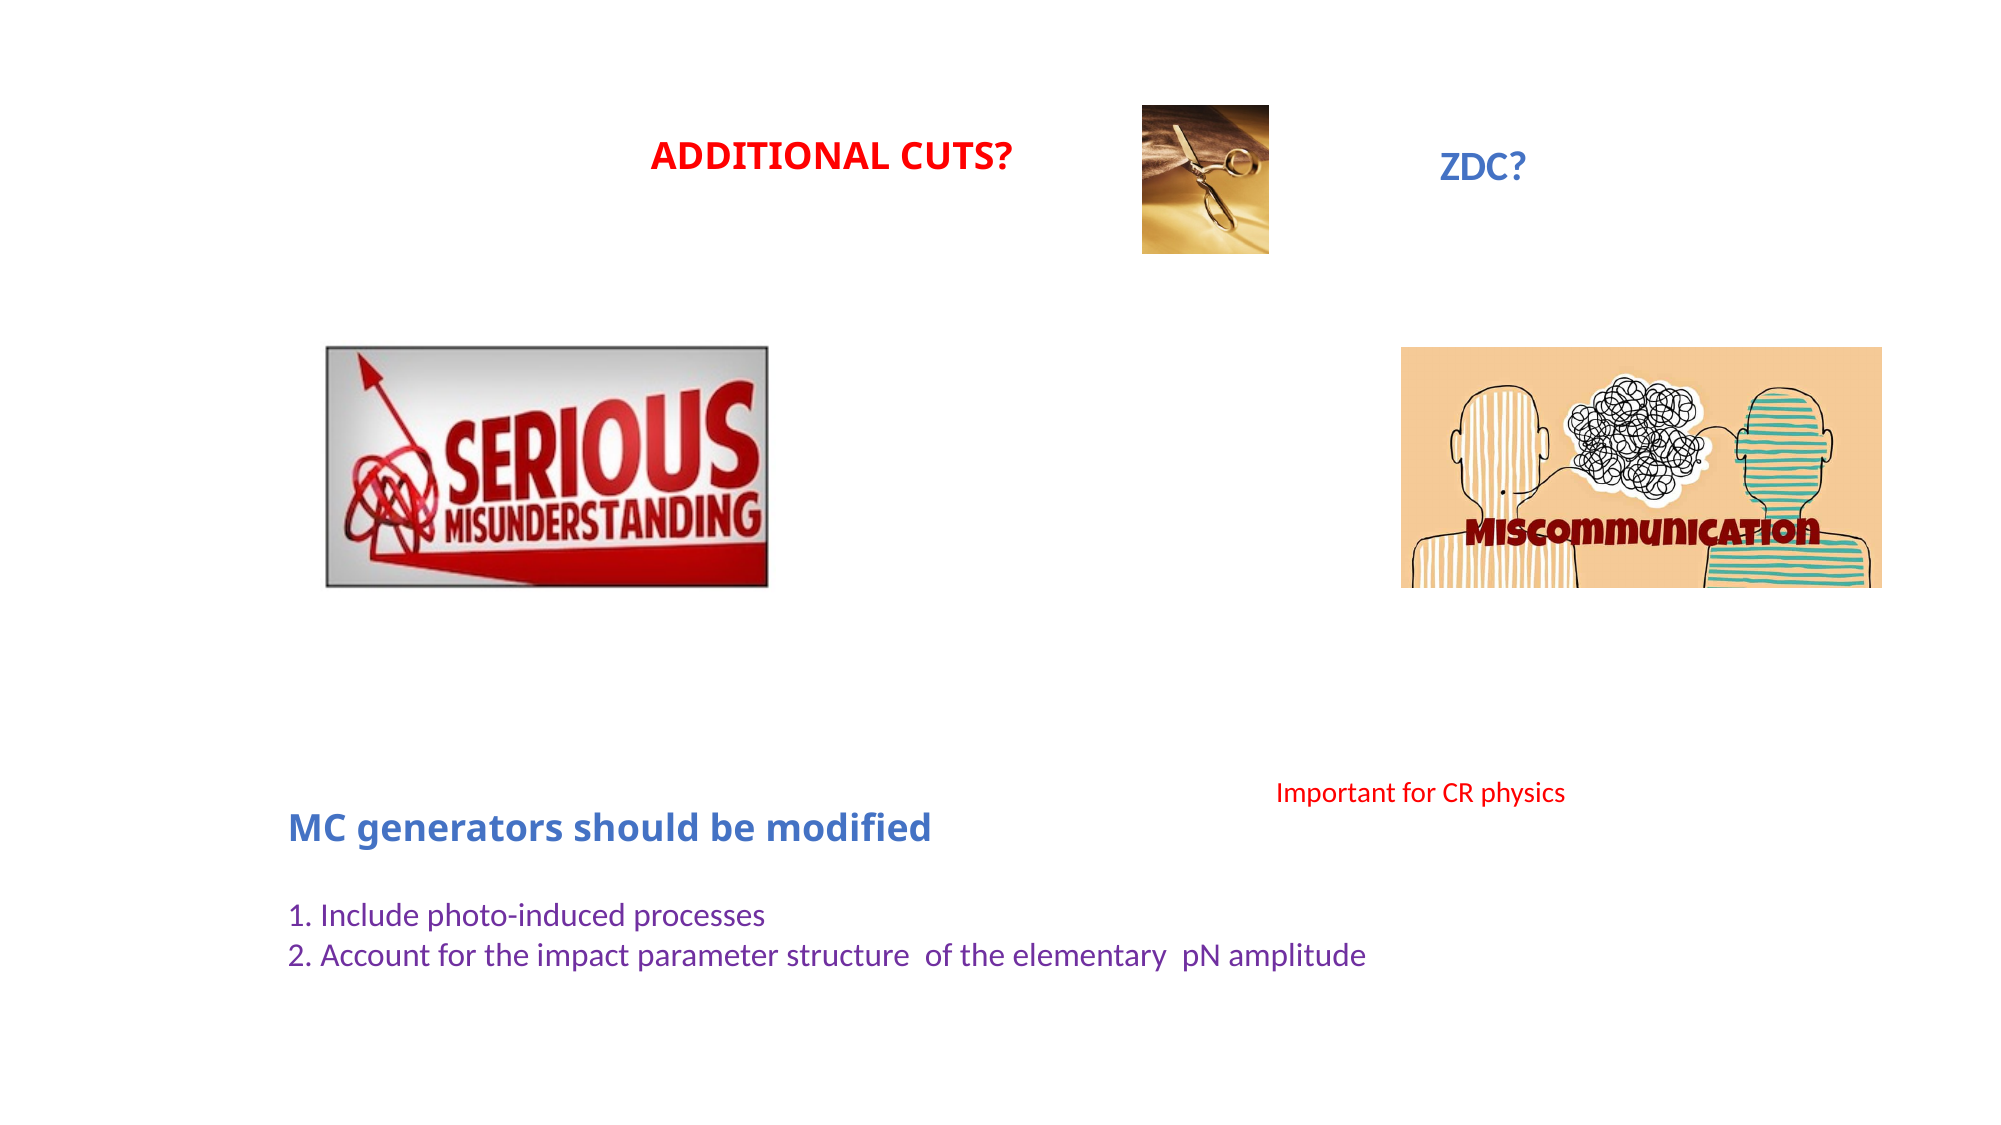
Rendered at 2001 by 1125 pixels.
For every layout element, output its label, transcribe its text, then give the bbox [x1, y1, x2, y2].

text_box MC generators should be modified 1. Include photo-induced processes 2. Account for the impact parameter structure of the elementary pN amplitude [272, 796, 1627, 1029]
text_box ADDITIONAL CUTS? [635, 124, 1039, 186]
text_box Important for CR physics [1261, 765, 1651, 817]
picture [1142, 105, 1269, 254]
picture [320, 340, 776, 596]
text_box ZDC? [1425, 131, 1581, 197]
picture [1401, 347, 1882, 588]
